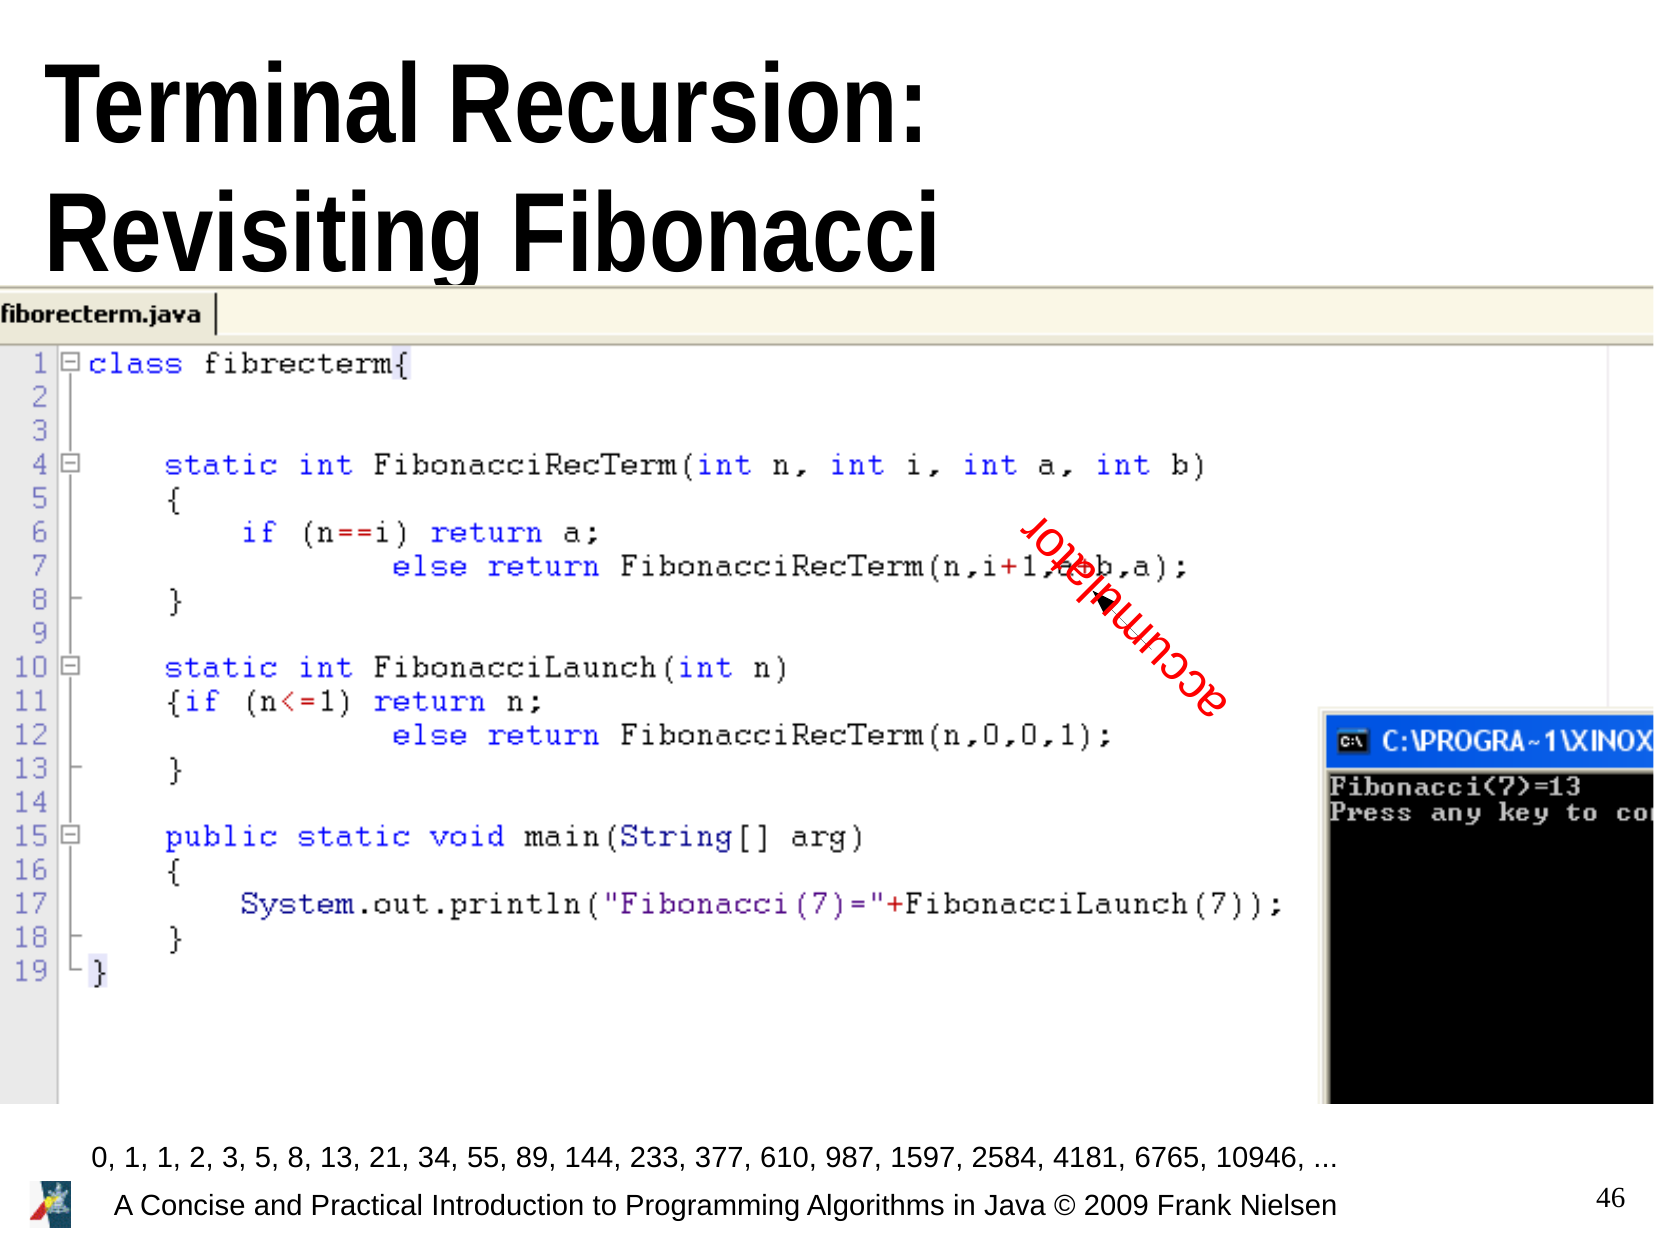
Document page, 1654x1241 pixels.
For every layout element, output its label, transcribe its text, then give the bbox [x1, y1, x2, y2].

picture [0, 285, 1654, 1104]
text_box Terminal Recursion: Revisiting Fibonacci [29, 29, 982, 285]
text_box 0, 1, 1, 2, 3, 5, 8, 13, 21, 34, 55, 89, 144, 233, 377, 610, 987, 1597, 2584, 4181, 6765, 10946, ... [76, 1133, 1356, 1182]
picture [29, 1181, 71, 1228]
